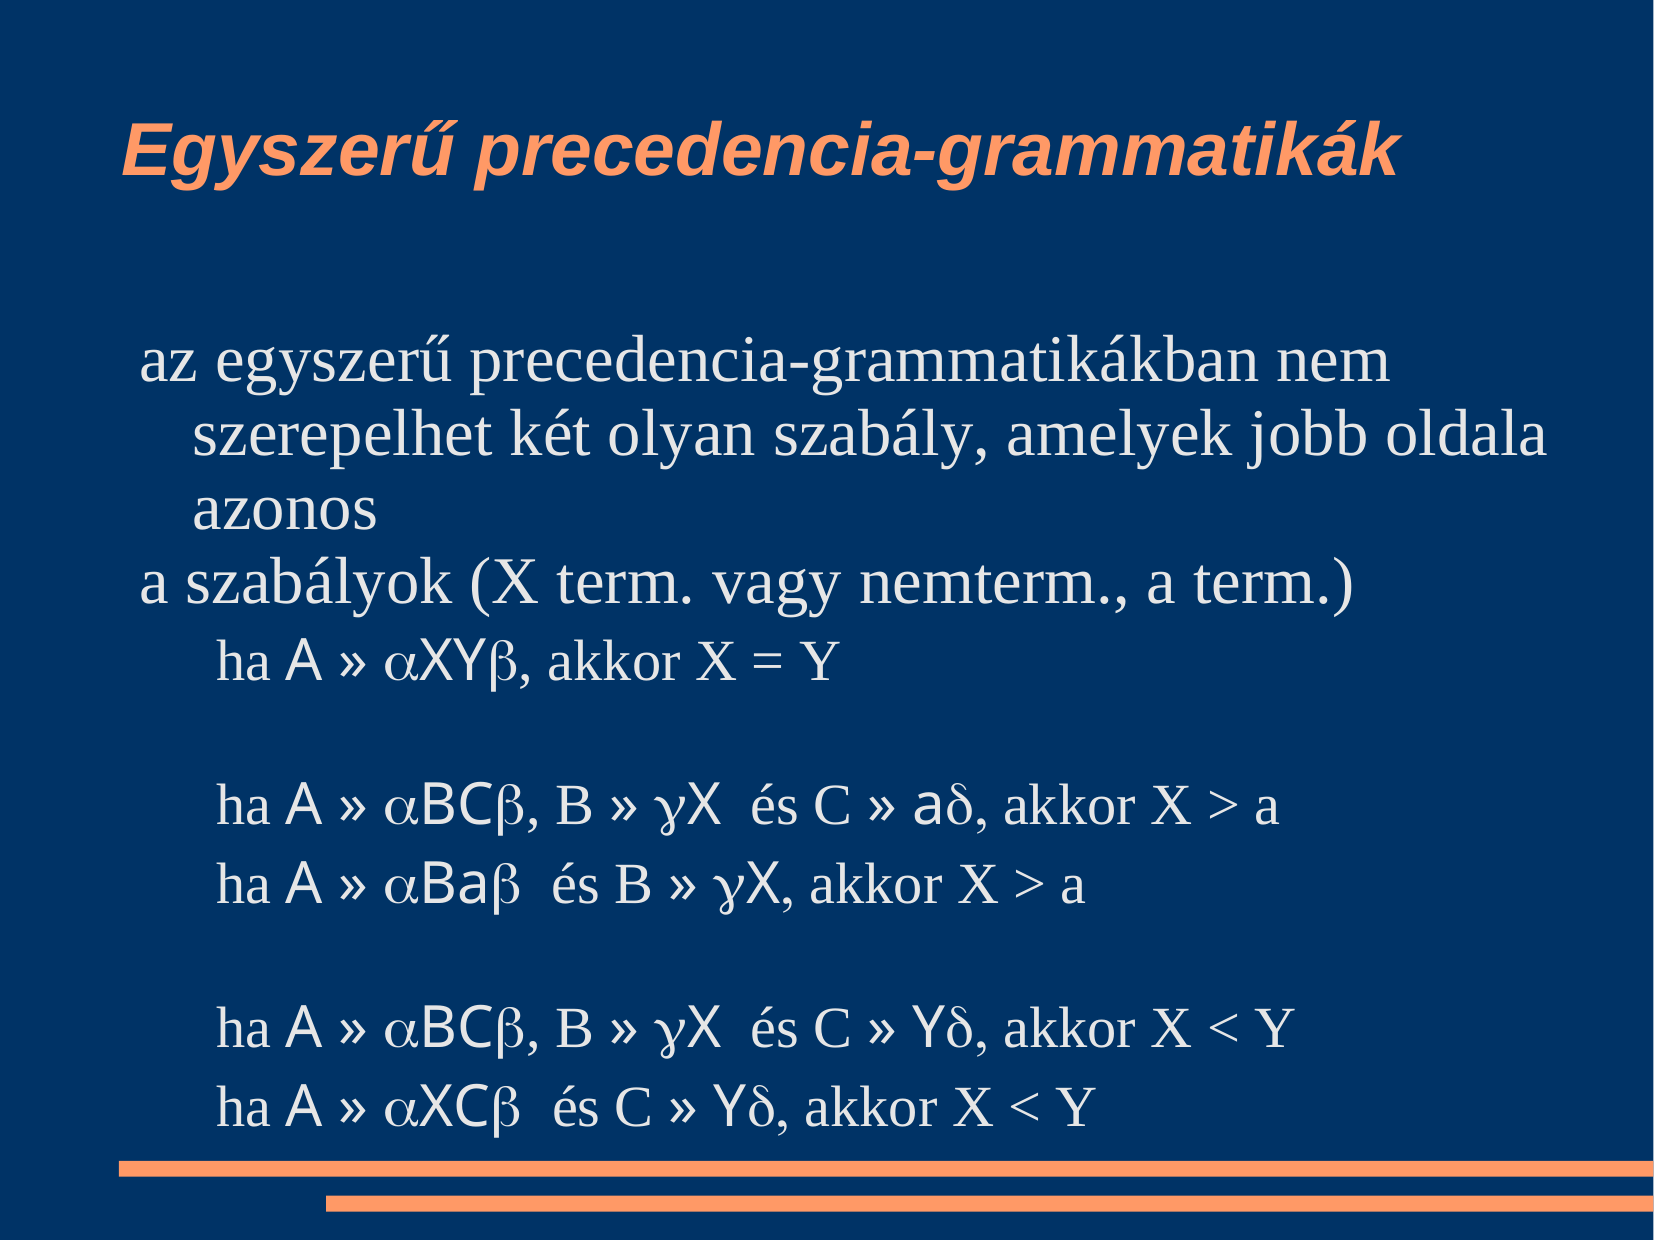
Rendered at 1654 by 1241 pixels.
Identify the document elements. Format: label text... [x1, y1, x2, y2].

title Egyszerű precedencia-grammatikák [121, 42, 1534, 258]
list az egyszerű precedencia-grammatikákban nem szerepelhet két olyan szabály, amelyek jobb oldala azonos a szabályok (X term. vagy nemterm., a term.) ha A » aXYb, akkor X = Y ha A » aBCb, B » gX és C » ad, akkor X > a ha A » aBab és B » gX, akkor X > a ha A » aBCb, B » gX és C » Yd, akkor X < Y ha A » aXCb és C » Yd, akkor X < Y [121, 322, 1561, 1168]
